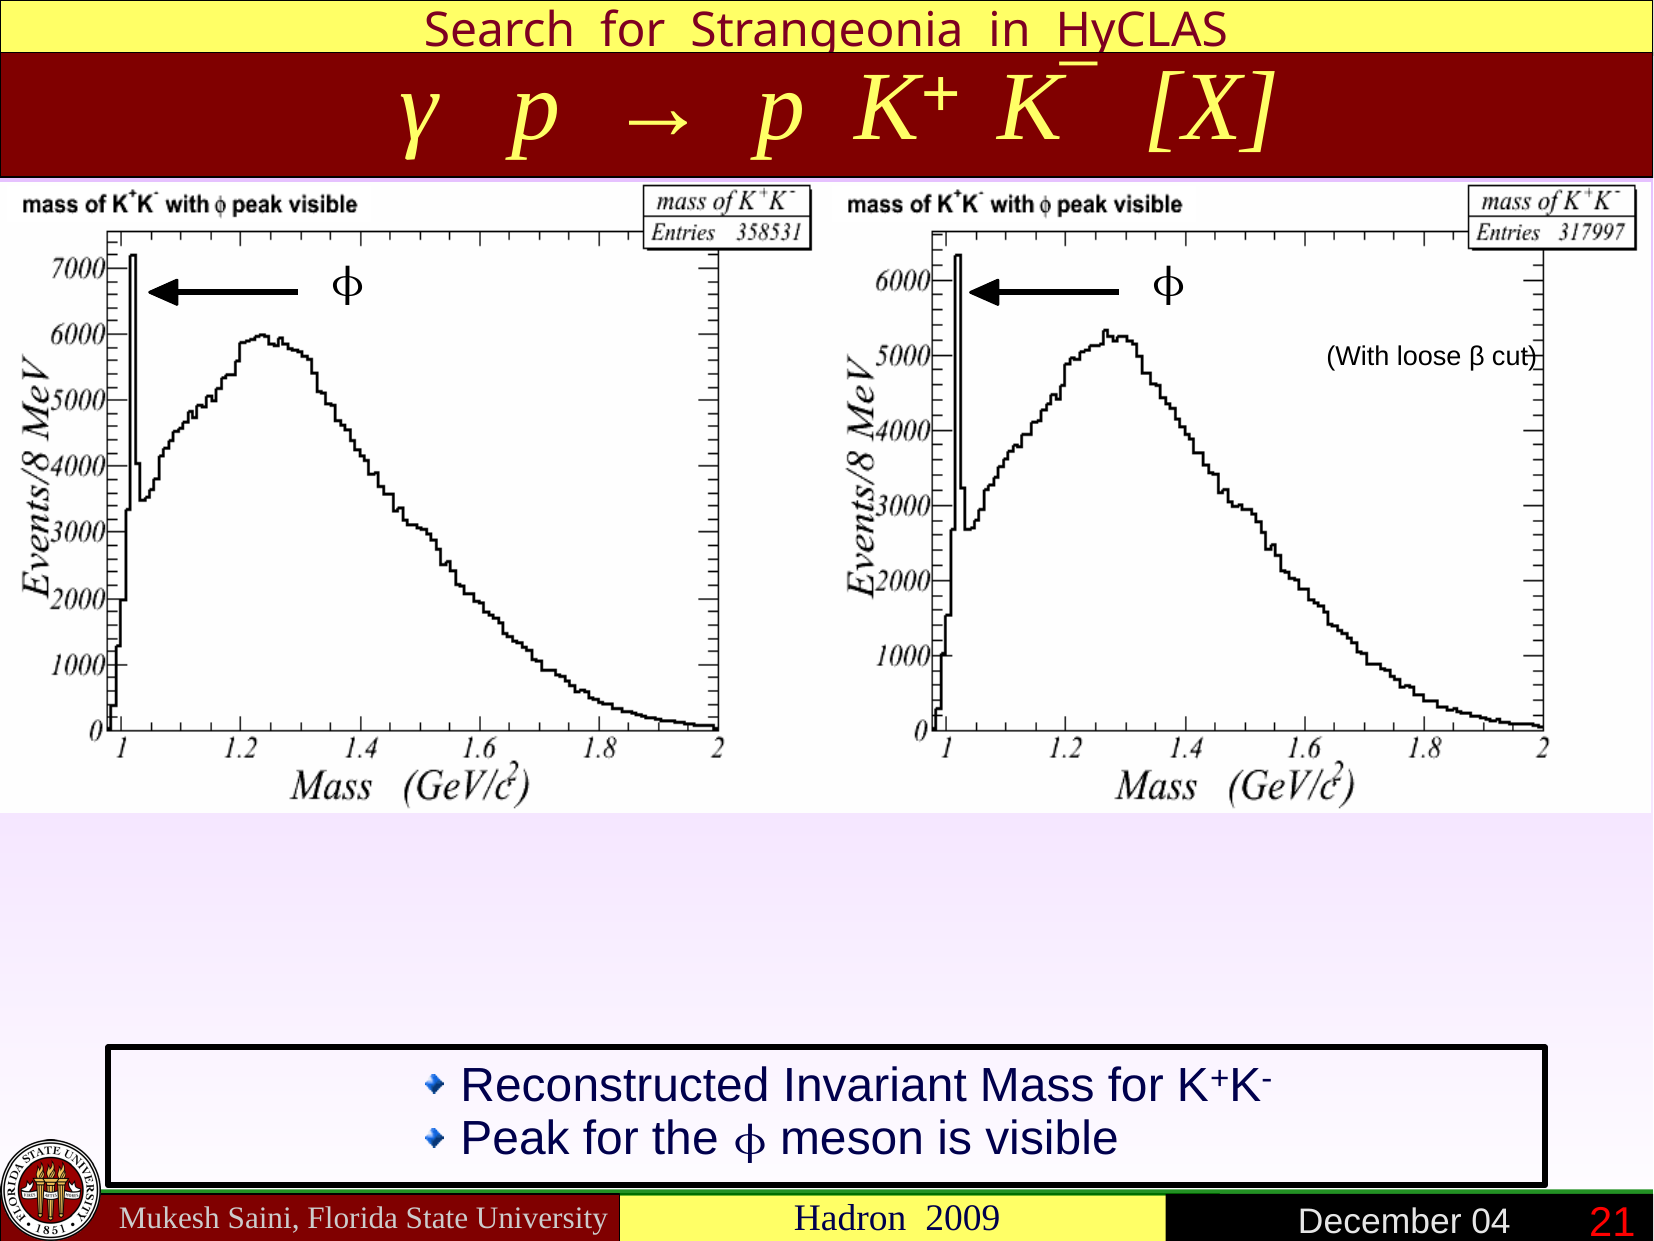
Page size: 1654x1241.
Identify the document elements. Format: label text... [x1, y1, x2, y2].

picture [425, 1128, 444, 1148]
picture [0, 182, 1651, 814]
picture [425, 1074, 444, 1094]
picture [0, 1139, 101, 1241]
text_box γ p → p K+ K‾ [X] [385, 43, 1296, 172]
text_box Reconstructed Invariant Mass for K+K- Peak for the  meson is visible [108, 1047, 1546, 1186]
text_box (With loose β cut) [1311, 333, 1552, 379]
text_box  [312, 252, 383, 329]
text_box  [1133, 252, 1204, 329]
